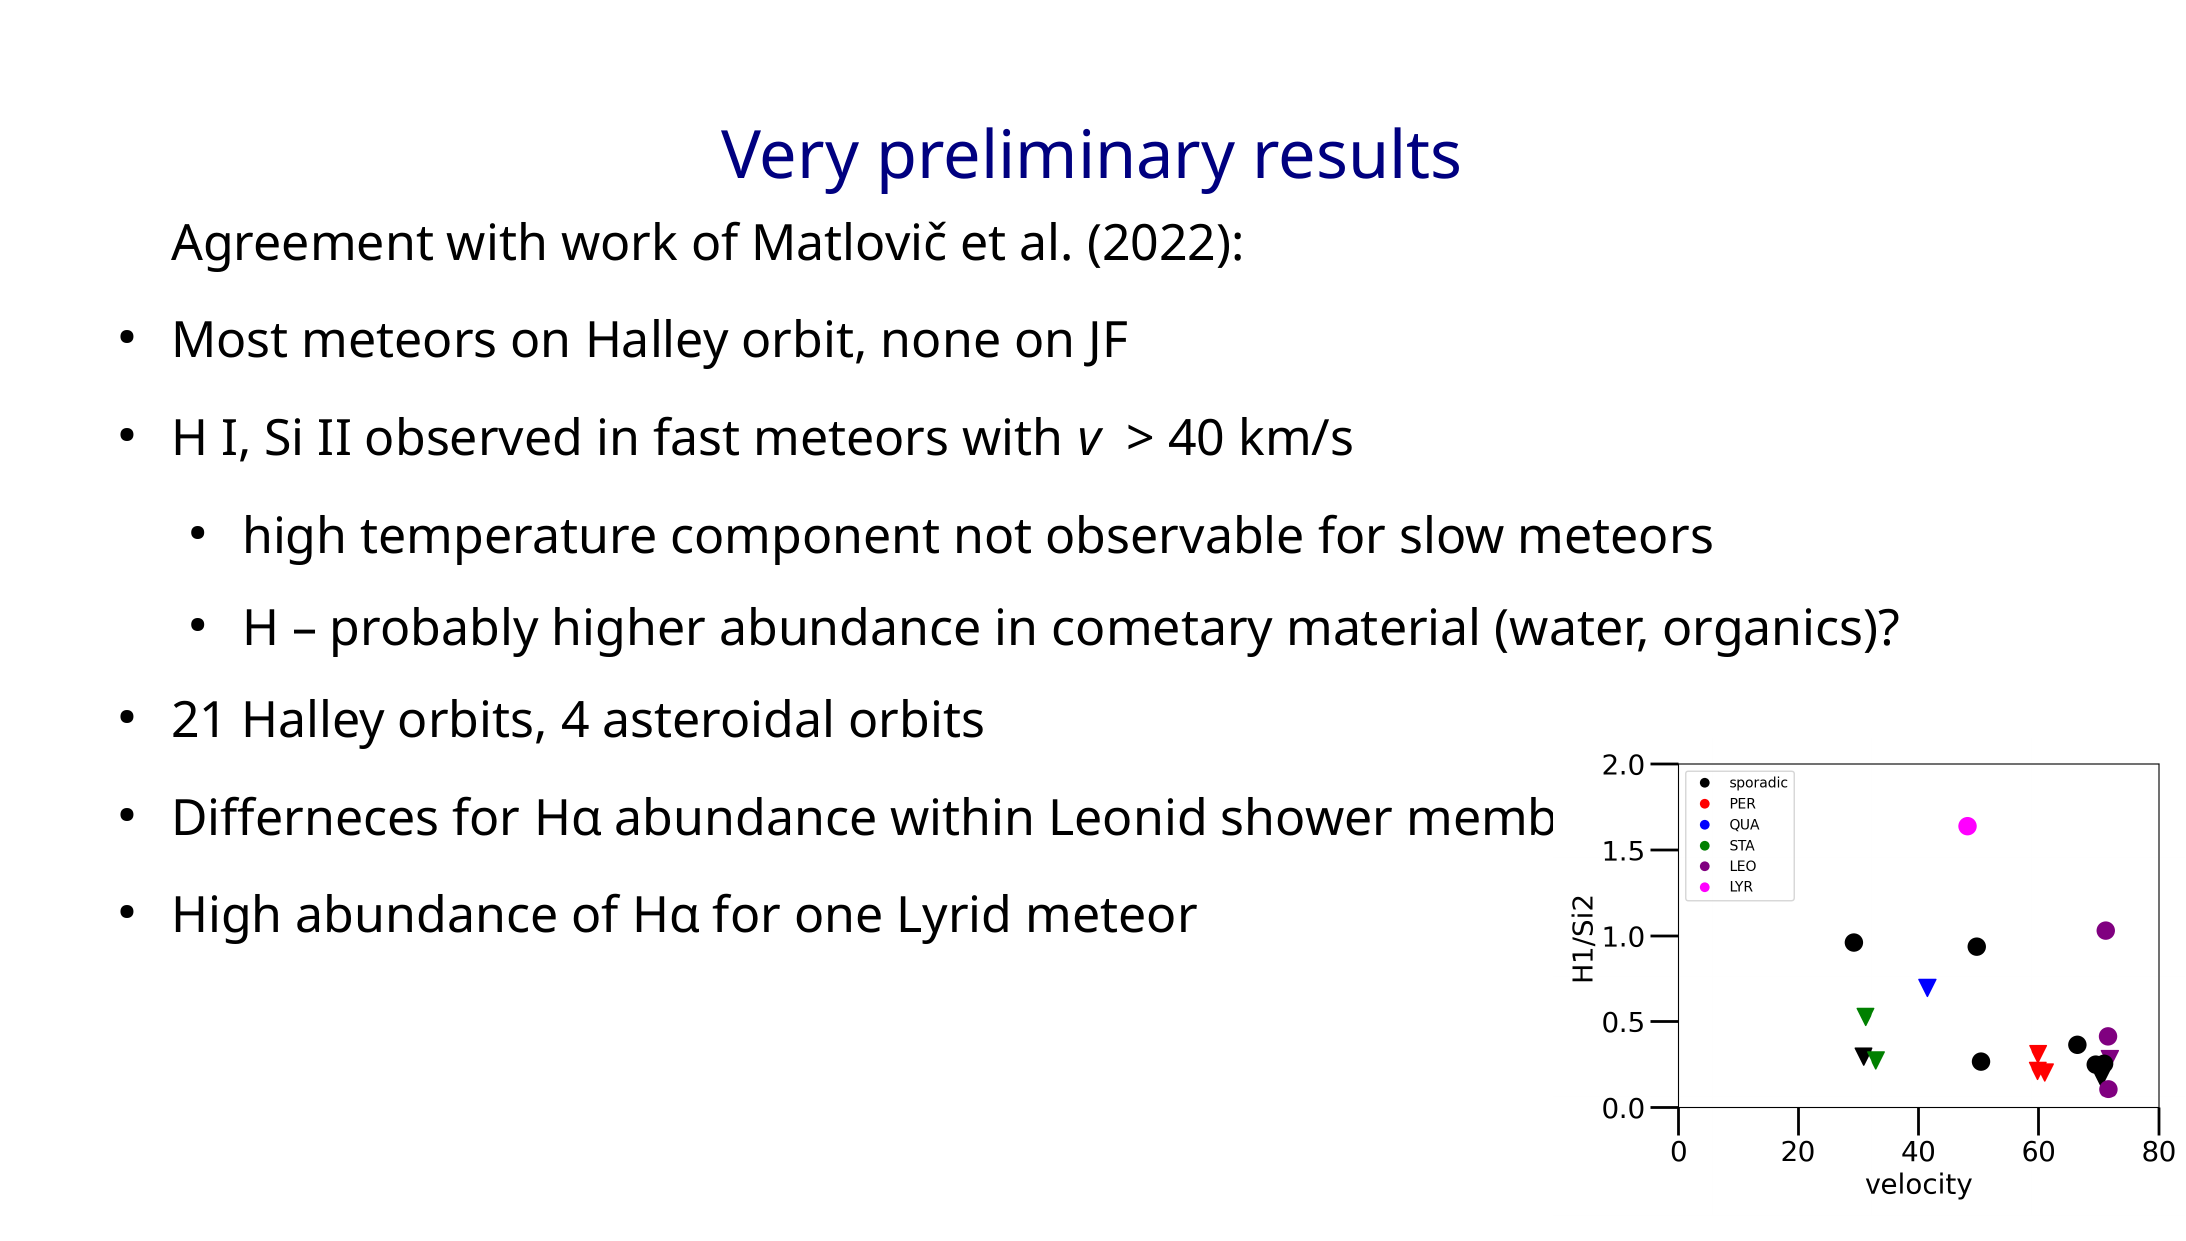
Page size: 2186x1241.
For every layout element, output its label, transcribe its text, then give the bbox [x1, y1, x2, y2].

picture [1553, 738, 2185, 1216]
list Agreement with work of Matlovič et al. (2022): Most meteors on Halley orbit, none on JF H I, Si II observed in fast meteors with v > 40 km/s high temperature component not observable for slow meteors H – probably higher abundance in cometary material (water, organics)? 21 Halley orbits, 4 asteroidal orbits Differneces for Hα abundance within Leonid shower members High abundance of Hα for one Lyrid meteor [100, 206, 2067, 1184]
title Very preliminary results [109, 49, 2076, 257]
